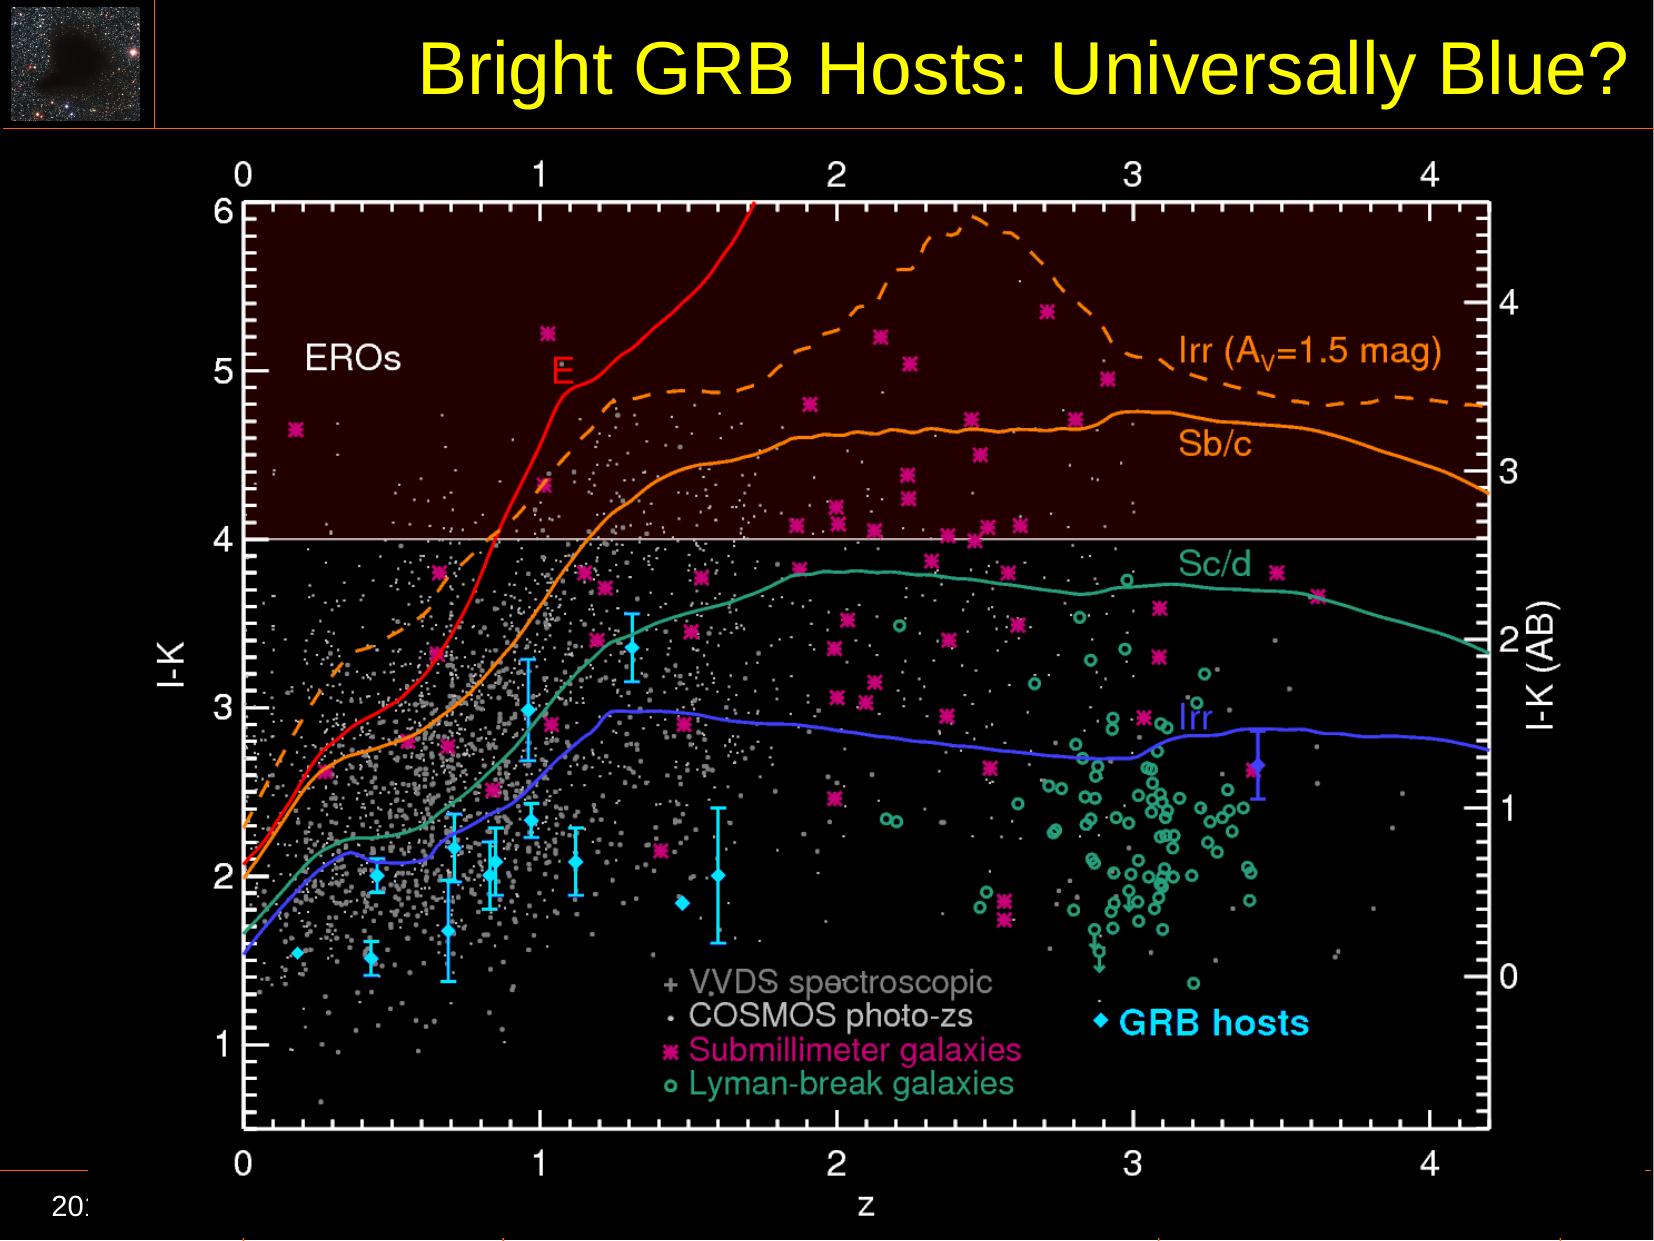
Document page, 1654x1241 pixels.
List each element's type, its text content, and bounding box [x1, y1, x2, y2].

picture [11, 7, 140, 121]
title Bright GRB Hosts: Universally Blue? [225, 17, 1631, 119]
picture [88, 150, 1645, 1238]
